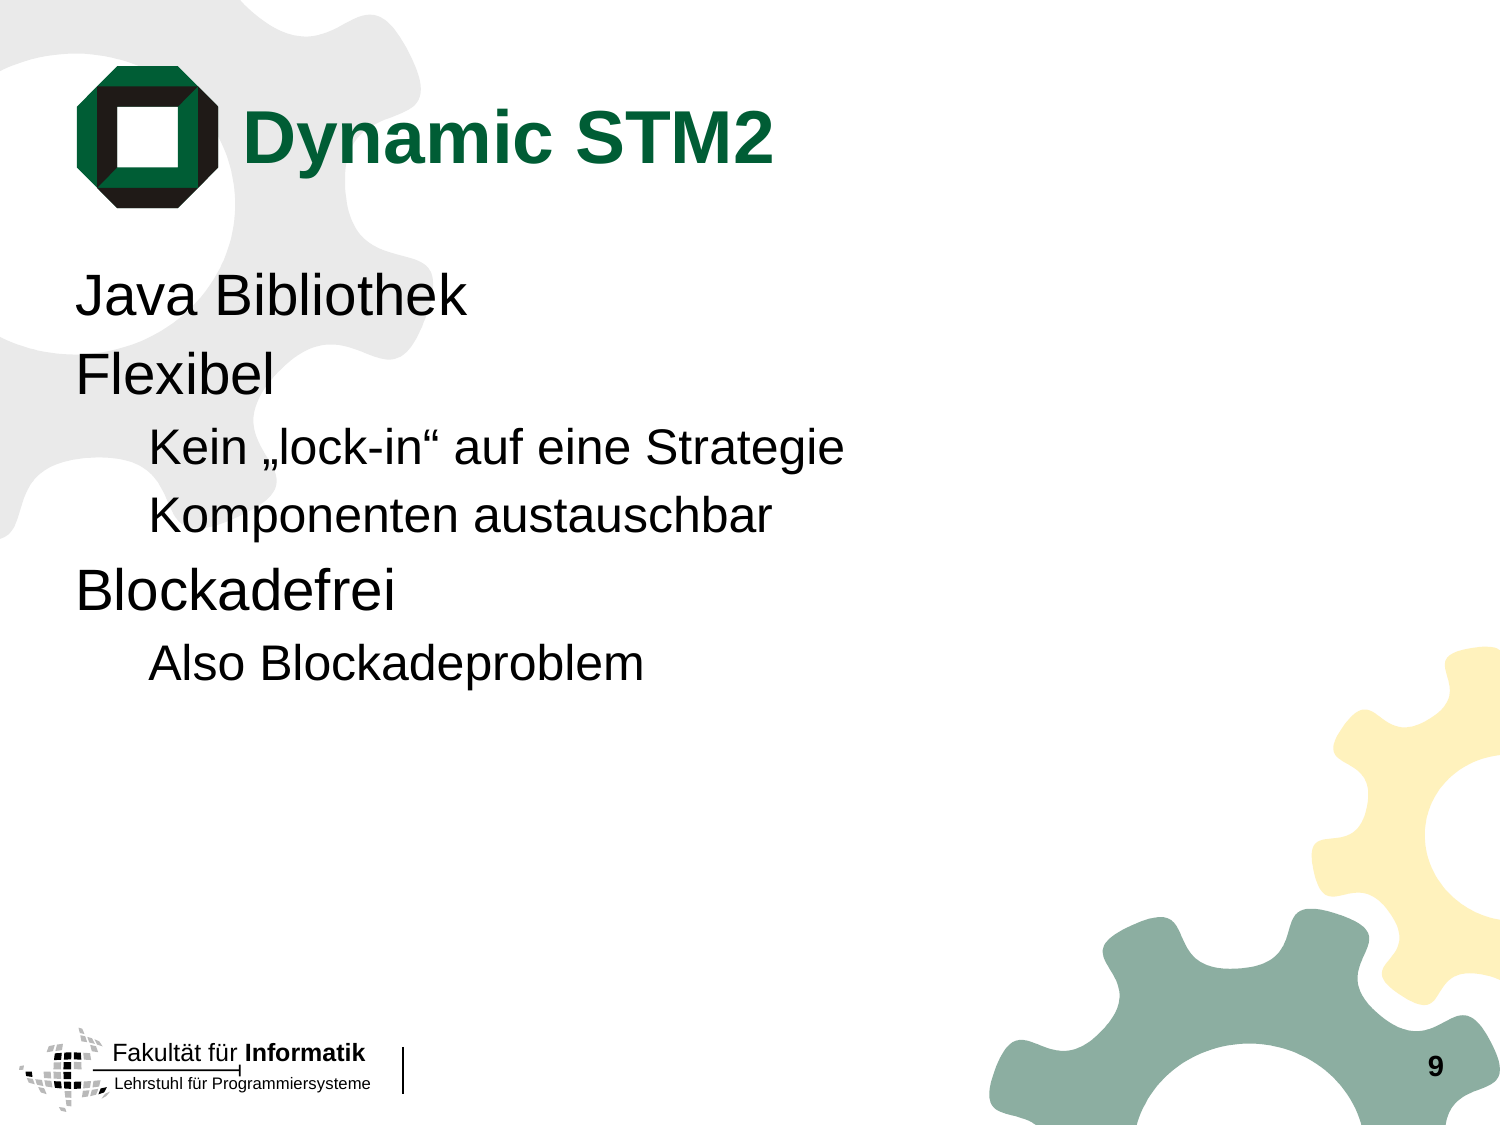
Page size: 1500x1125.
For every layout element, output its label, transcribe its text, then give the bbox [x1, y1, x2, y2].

list Java Bibliothek Flexibel Kein „lock-in“ auf eine Strategie Komponenten austauschbar Blockadefrei Also Blockadeproblem [75, 262, 1426, 991]
title Dynamic STM2 [242, 19, 1425, 256]
